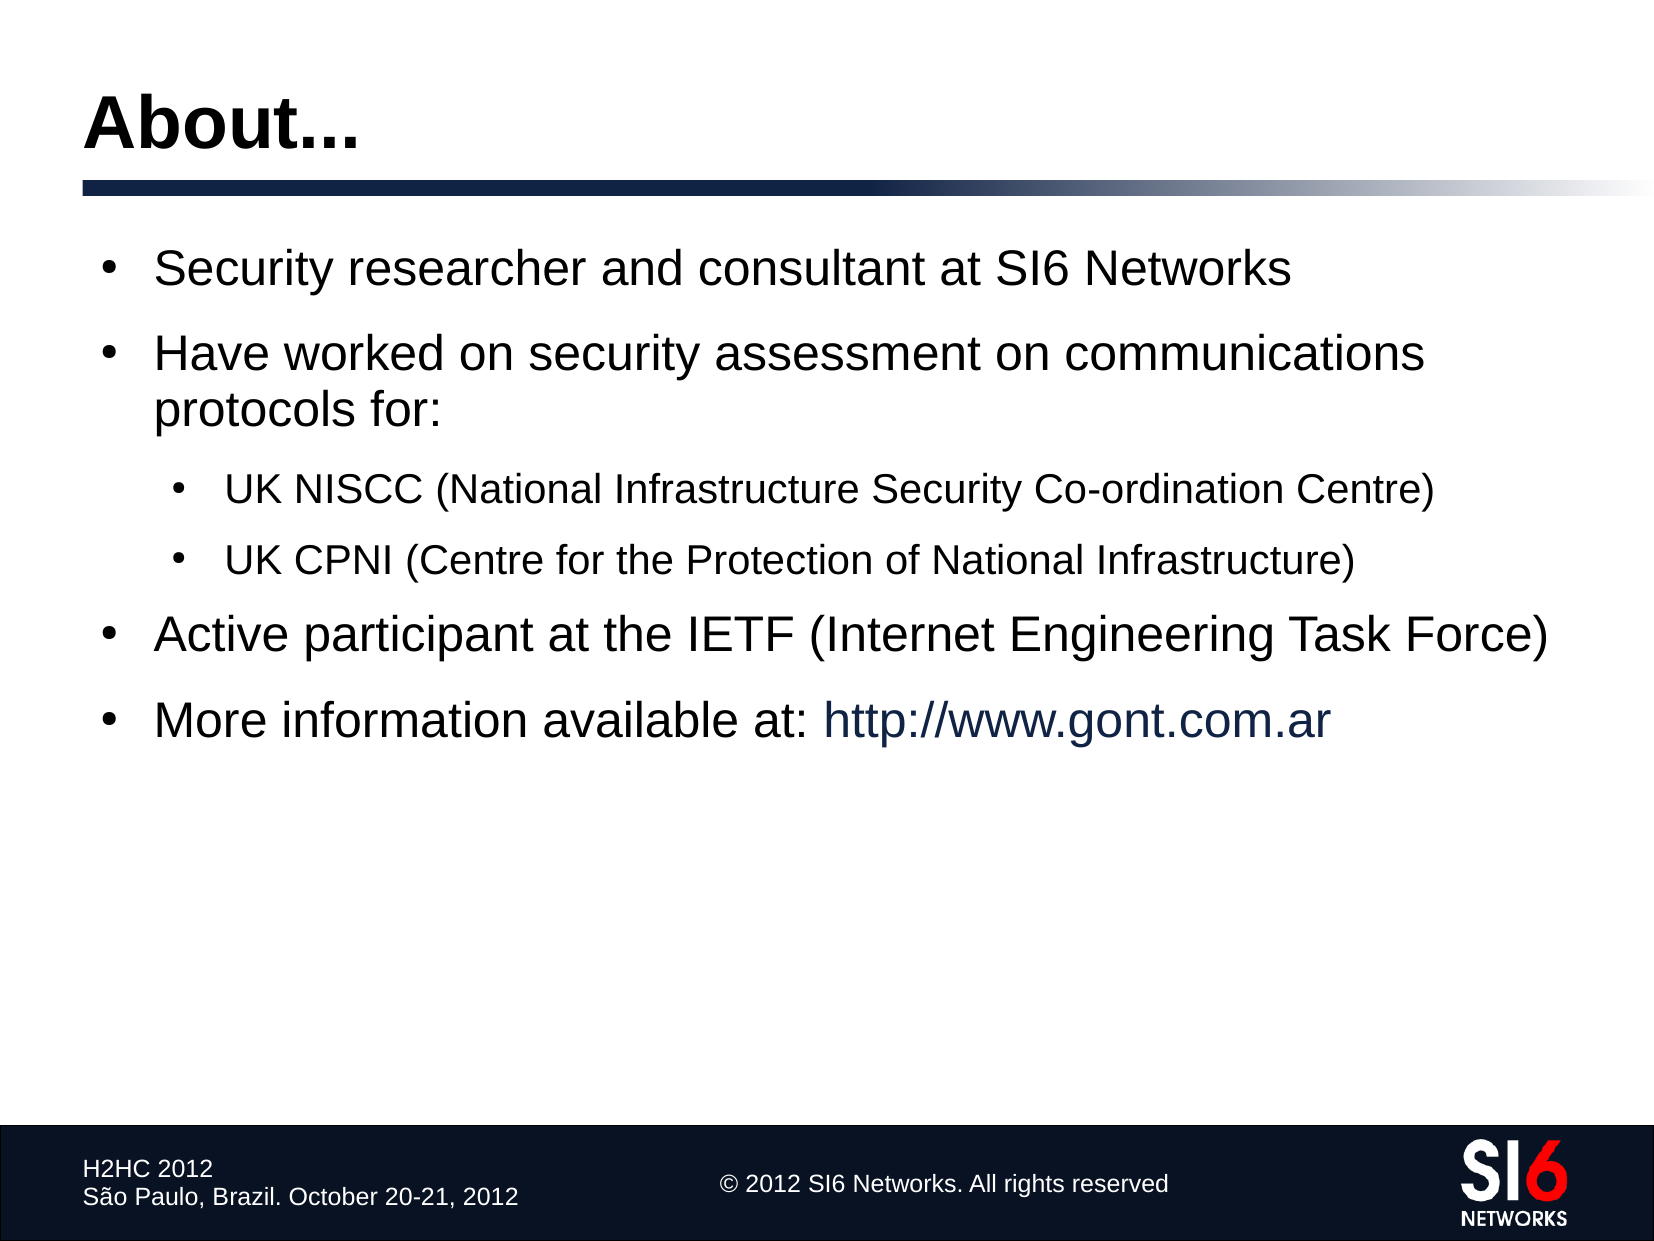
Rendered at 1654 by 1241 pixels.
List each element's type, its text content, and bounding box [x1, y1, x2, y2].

title About... [82, 49, 1571, 196]
picture [1461, 1139, 1567, 1226]
list Security researcher and consultant at SI6 Networks Have worked on security assessment on communications protocols for: UK NISCC (National Infrastructure Security Co-ordination Centre) UK CPNI (Centre for the Protection of National Infrastructure) Active participant at the IETF (Internet Engineering Task Force) More information available at: http://www.gont.com.ar [82, 240, 1571, 1059]
